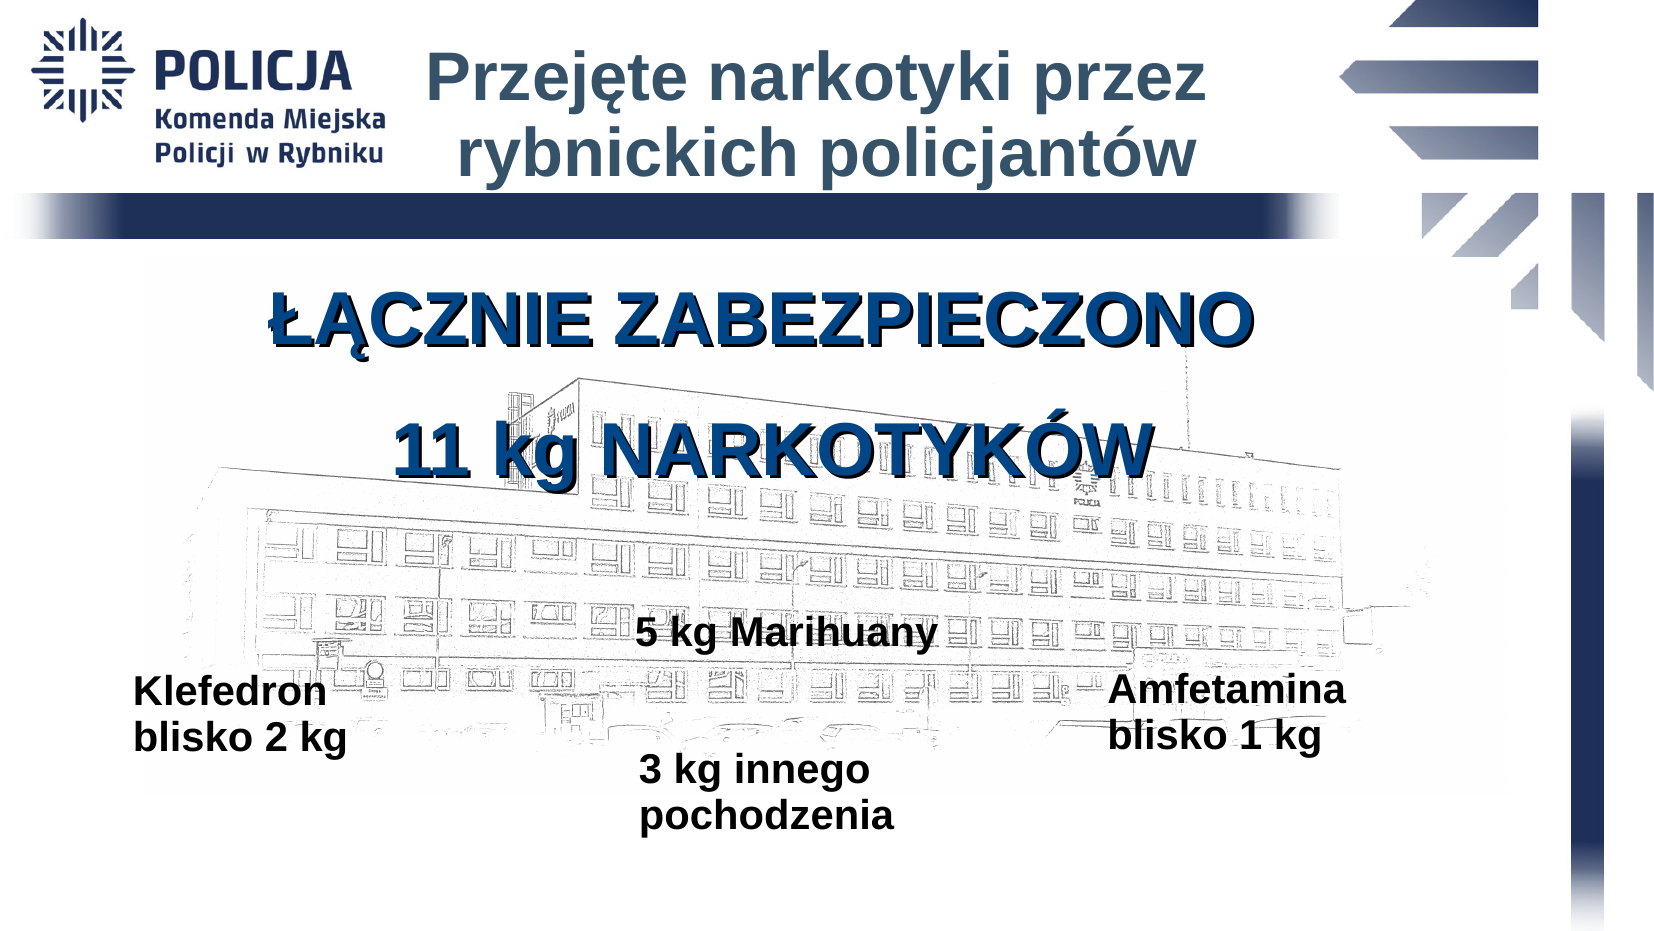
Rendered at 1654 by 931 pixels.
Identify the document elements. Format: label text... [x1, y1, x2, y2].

title Przejęte narkotyki przez rybnickich policjantów [82, 37, 1571, 193]
subtitle ŁĄCZNIE ZABEZPIECZONO 11 kg NARKOTYKÓW [17, 265, 1506, 621]
text_box Klefedron blisko 2 kg [118, 659, 408, 768]
text_box 3 kg innego pochodzenia [624, 738, 973, 846]
picture [0, 0, 1654, 931]
text_box Amfetamina blisko 1 kg [1092, 658, 1382, 767]
text_box 5 kg Marihuany [620, 600, 969, 709]
